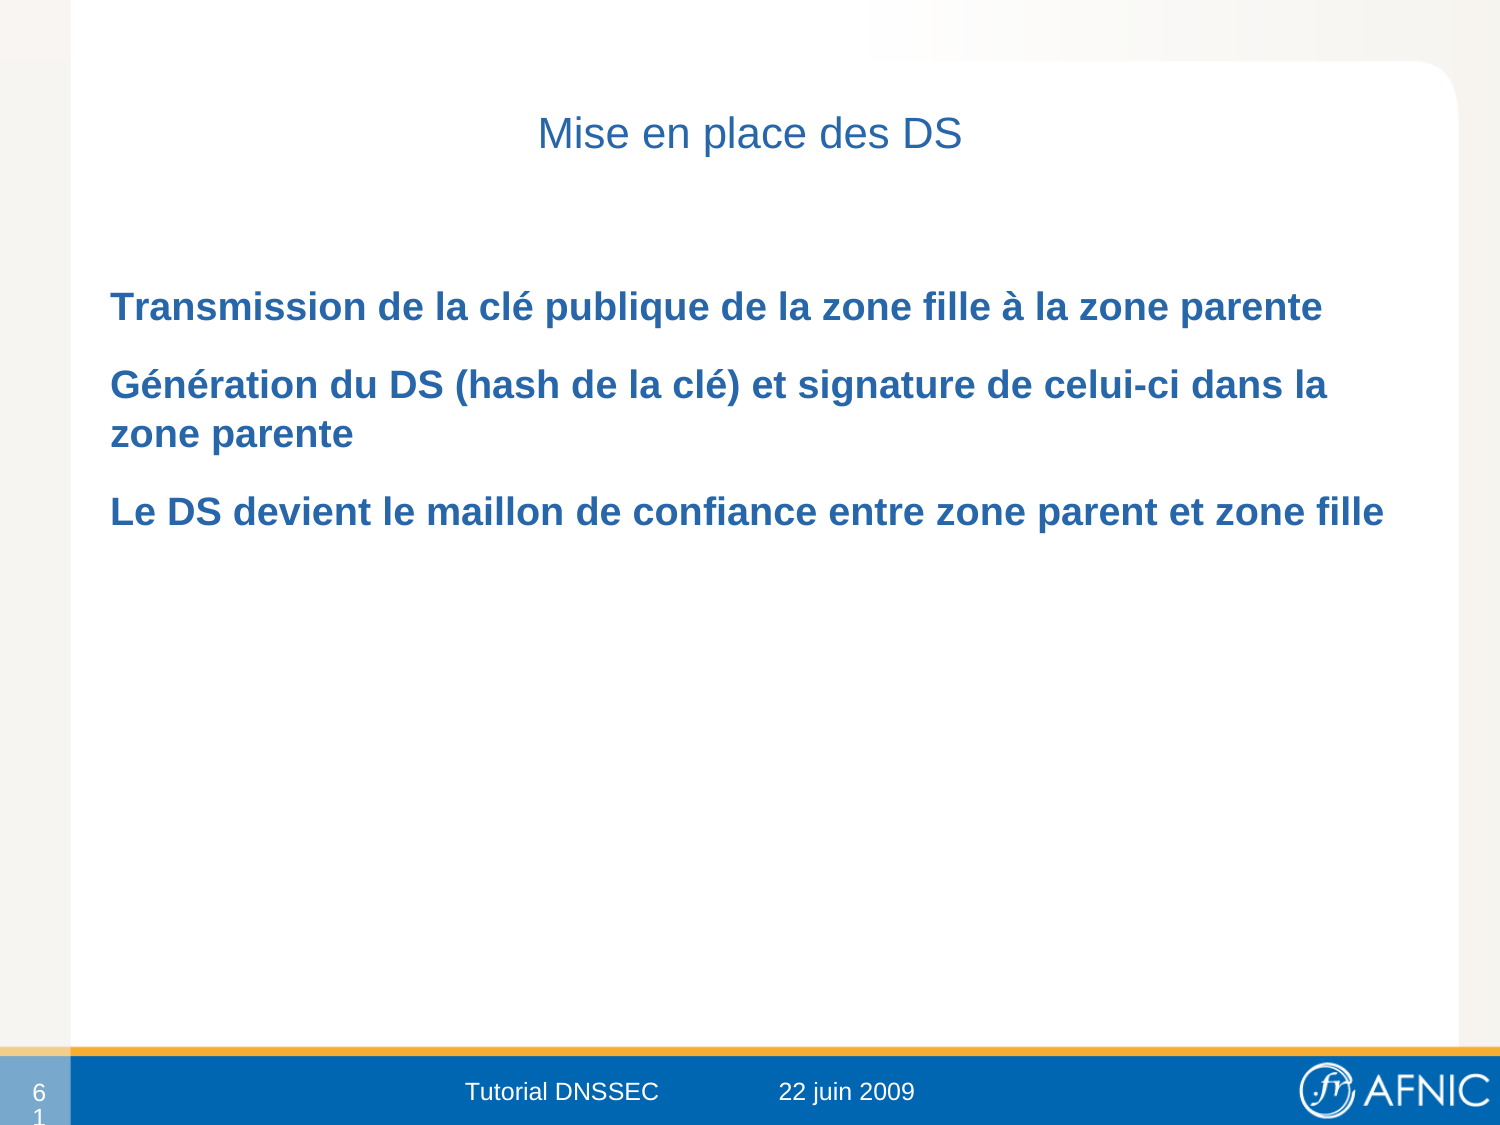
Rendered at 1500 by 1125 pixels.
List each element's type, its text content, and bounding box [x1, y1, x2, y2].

list Transmission de la clé publique de la zone fille à la zone parente Génération du DS (hash de la clé) et signature de celui-ci dans la zone parente Le DS devient le maillon de confiance entre zone parent et zone fille [110, 277, 1391, 1019]
picture [0, 0, 1500, 1125]
title Mise en place des DS [110, 46, 1391, 215]
